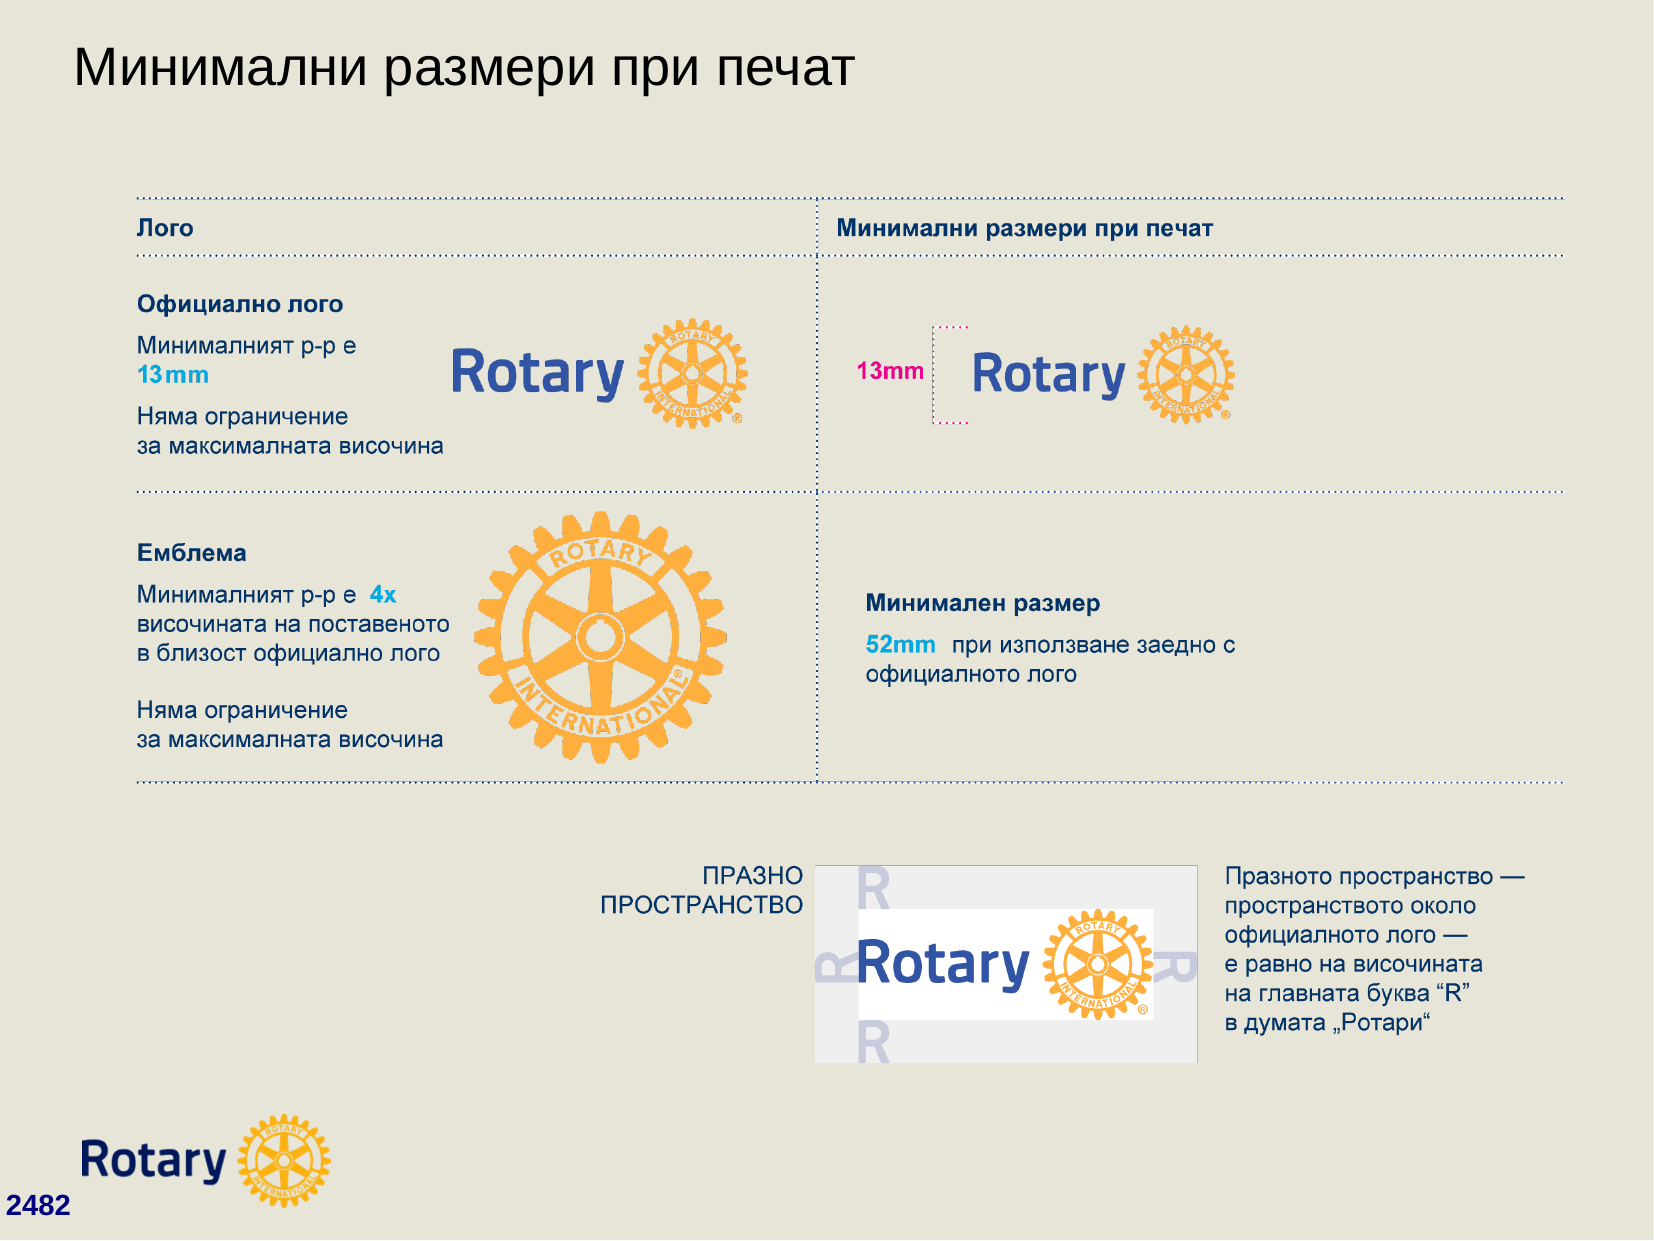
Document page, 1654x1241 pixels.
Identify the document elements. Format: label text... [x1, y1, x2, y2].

text_box Минимални размери при печат [59, 29, 1359, 119]
picture [92, 177, 1565, 1063]
